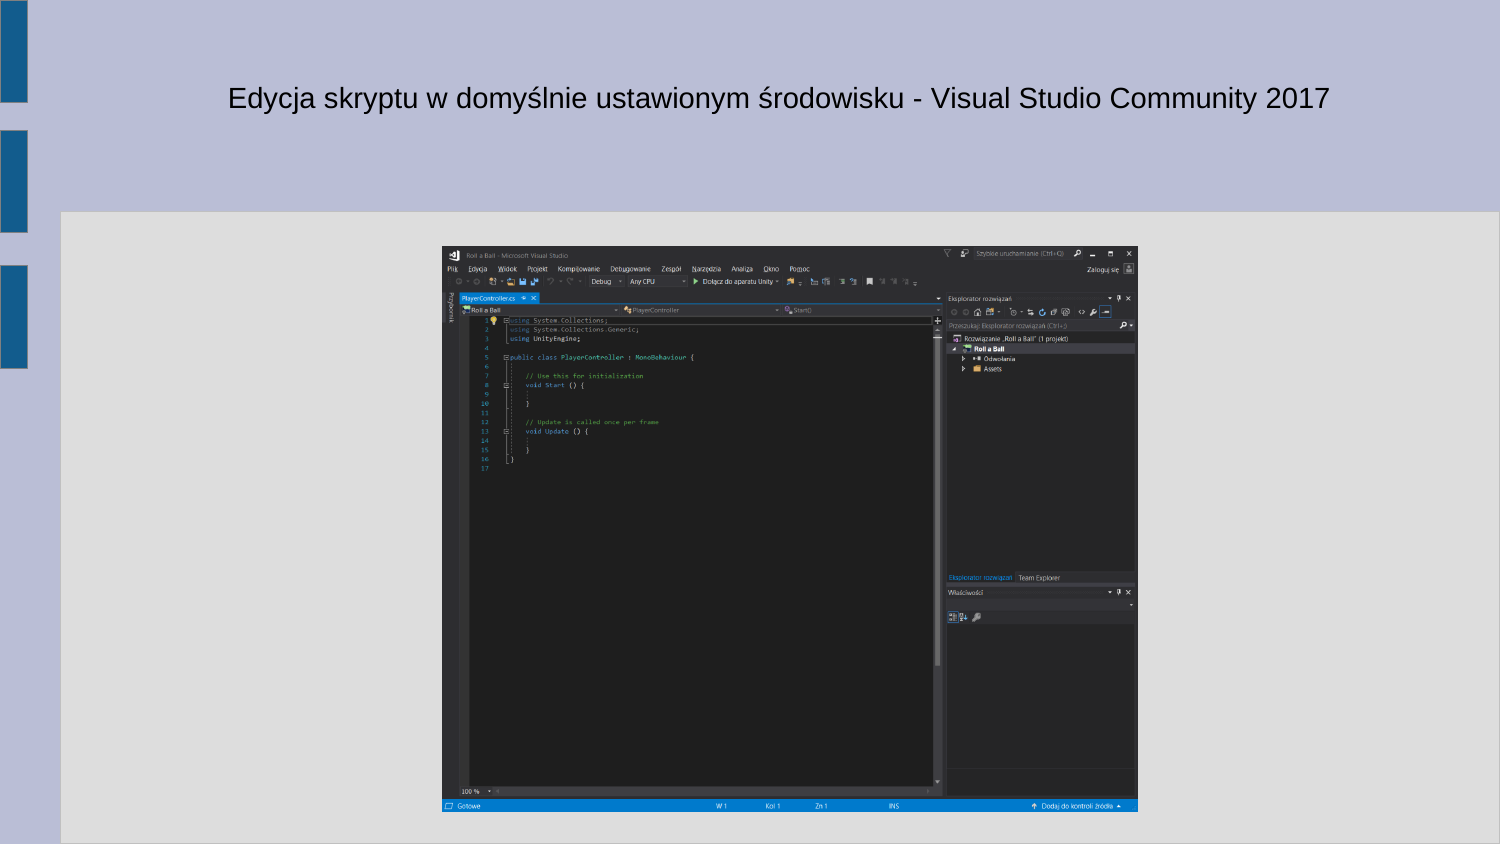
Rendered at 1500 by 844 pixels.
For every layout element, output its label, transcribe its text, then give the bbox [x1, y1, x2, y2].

picture [442, 246, 1138, 812]
title Edycja skryptu w domyślnie ustawionym środowisku - Visual Studio Community 2017 [212, 64, 1368, 215]
